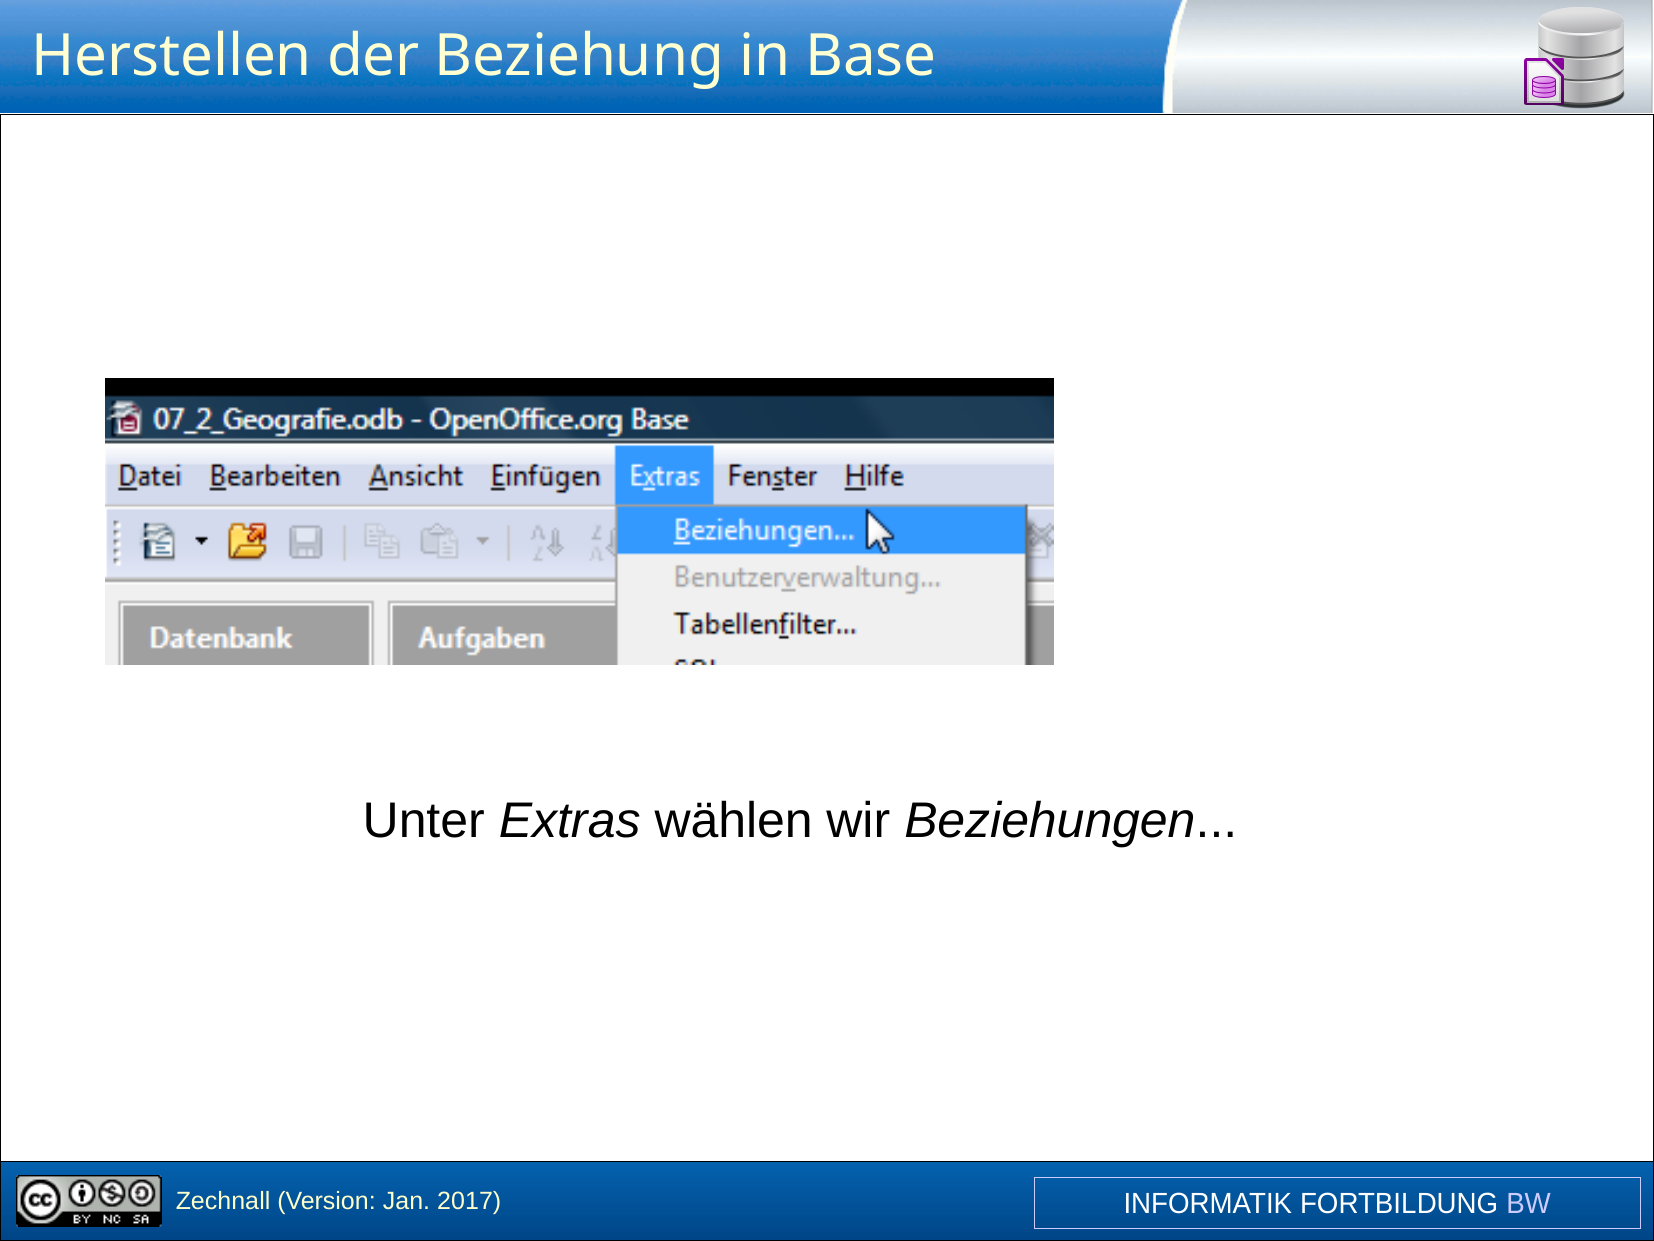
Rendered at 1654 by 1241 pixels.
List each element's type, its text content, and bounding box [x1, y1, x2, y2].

text_box Unter Extras wählen wir Beziehungen... [346, 790, 1381, 850]
picture [0, 0, 1654, 113]
title Herstellen der Beziehung in Base [31, 14, 1151, 92]
picture [16, 1175, 162, 1227]
picture [105, 378, 1054, 665]
